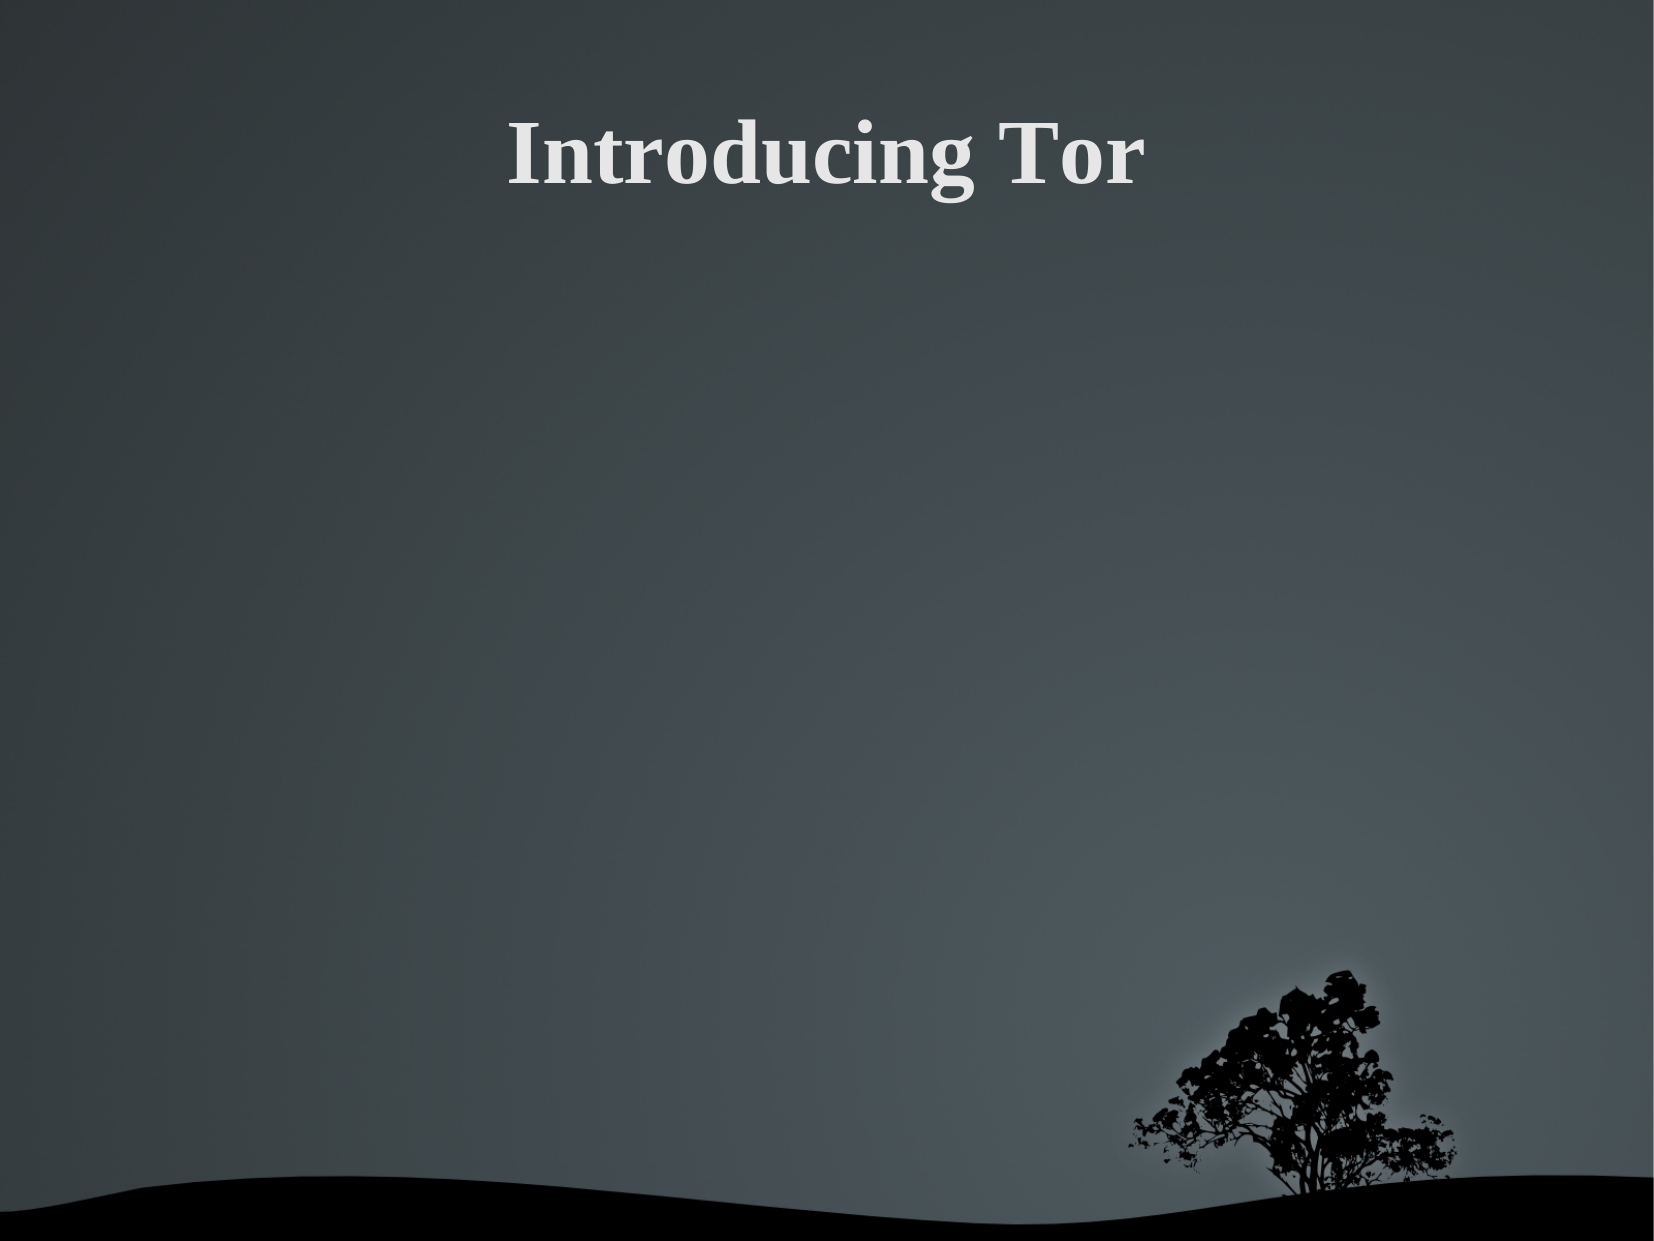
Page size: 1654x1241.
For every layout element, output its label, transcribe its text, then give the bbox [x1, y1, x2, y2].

title Introducing Tor [82, 49, 1571, 257]
picture [0, 0, 1654, 1241]
